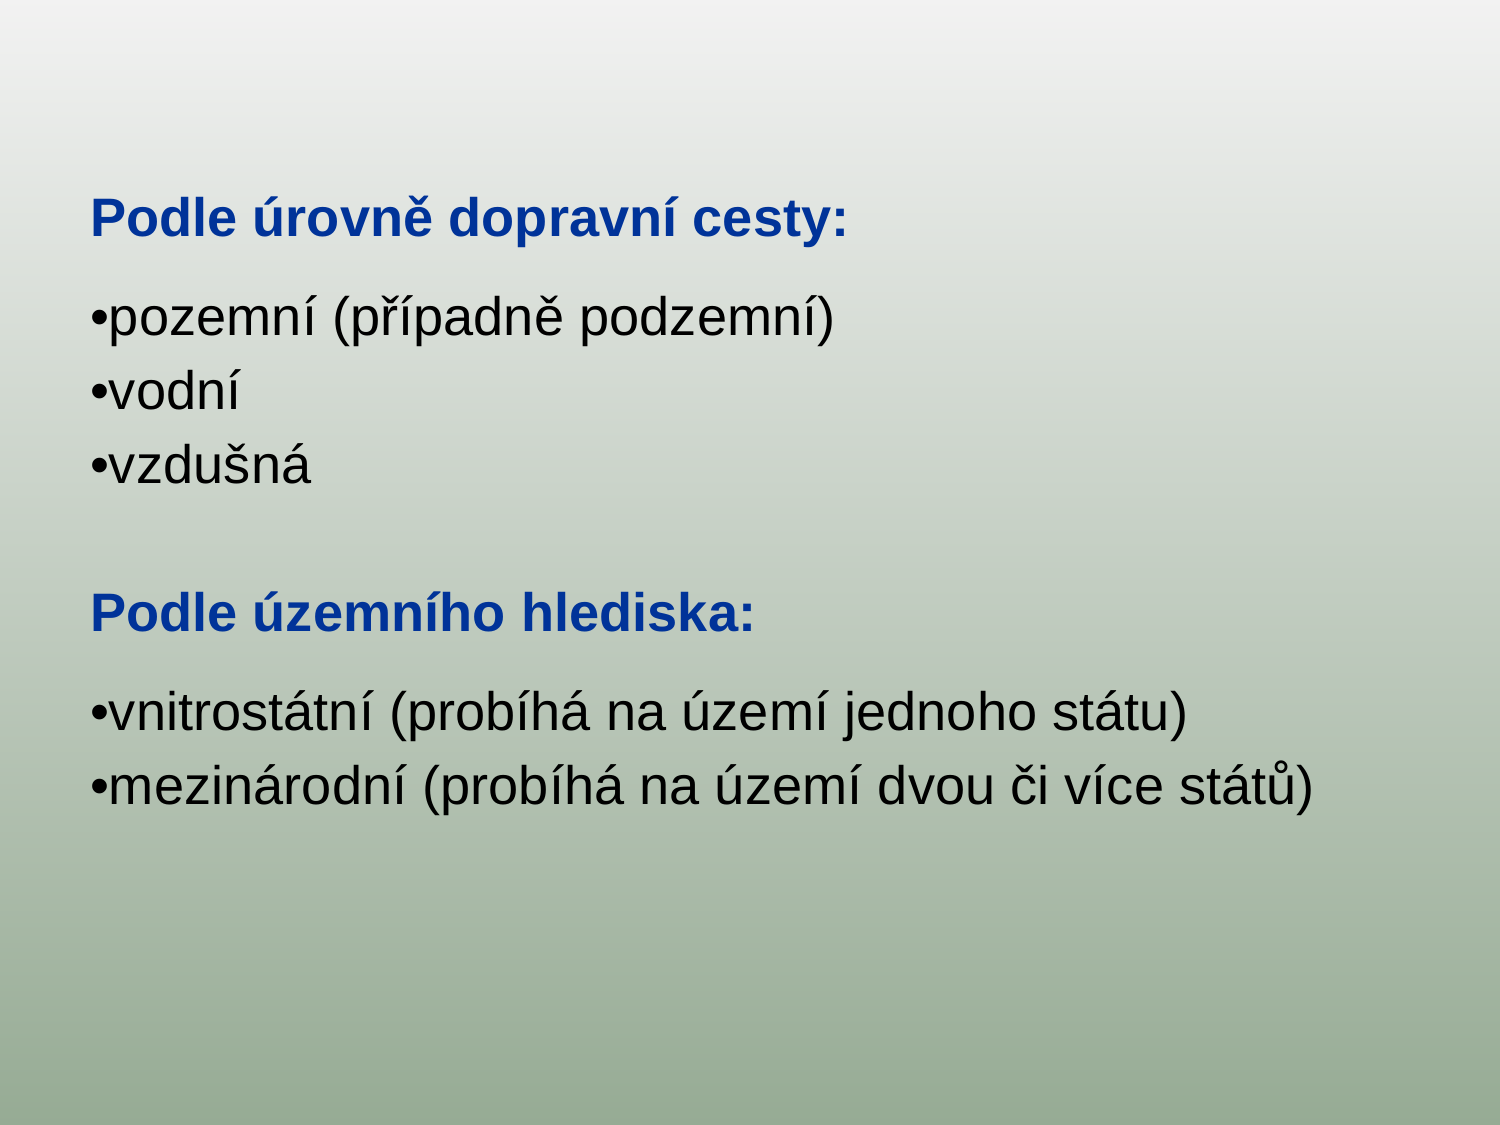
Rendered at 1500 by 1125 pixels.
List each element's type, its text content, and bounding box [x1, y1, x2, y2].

list Podle úrovně dopravní cesty: pozemní (případně podzemní) vodní vzdušná Podle územního hlediska: vnitrostátní (probíhá na území jednoho státu) mezinárodní (probíhá na území dvou či více států) [75, 179, 1426, 985]
